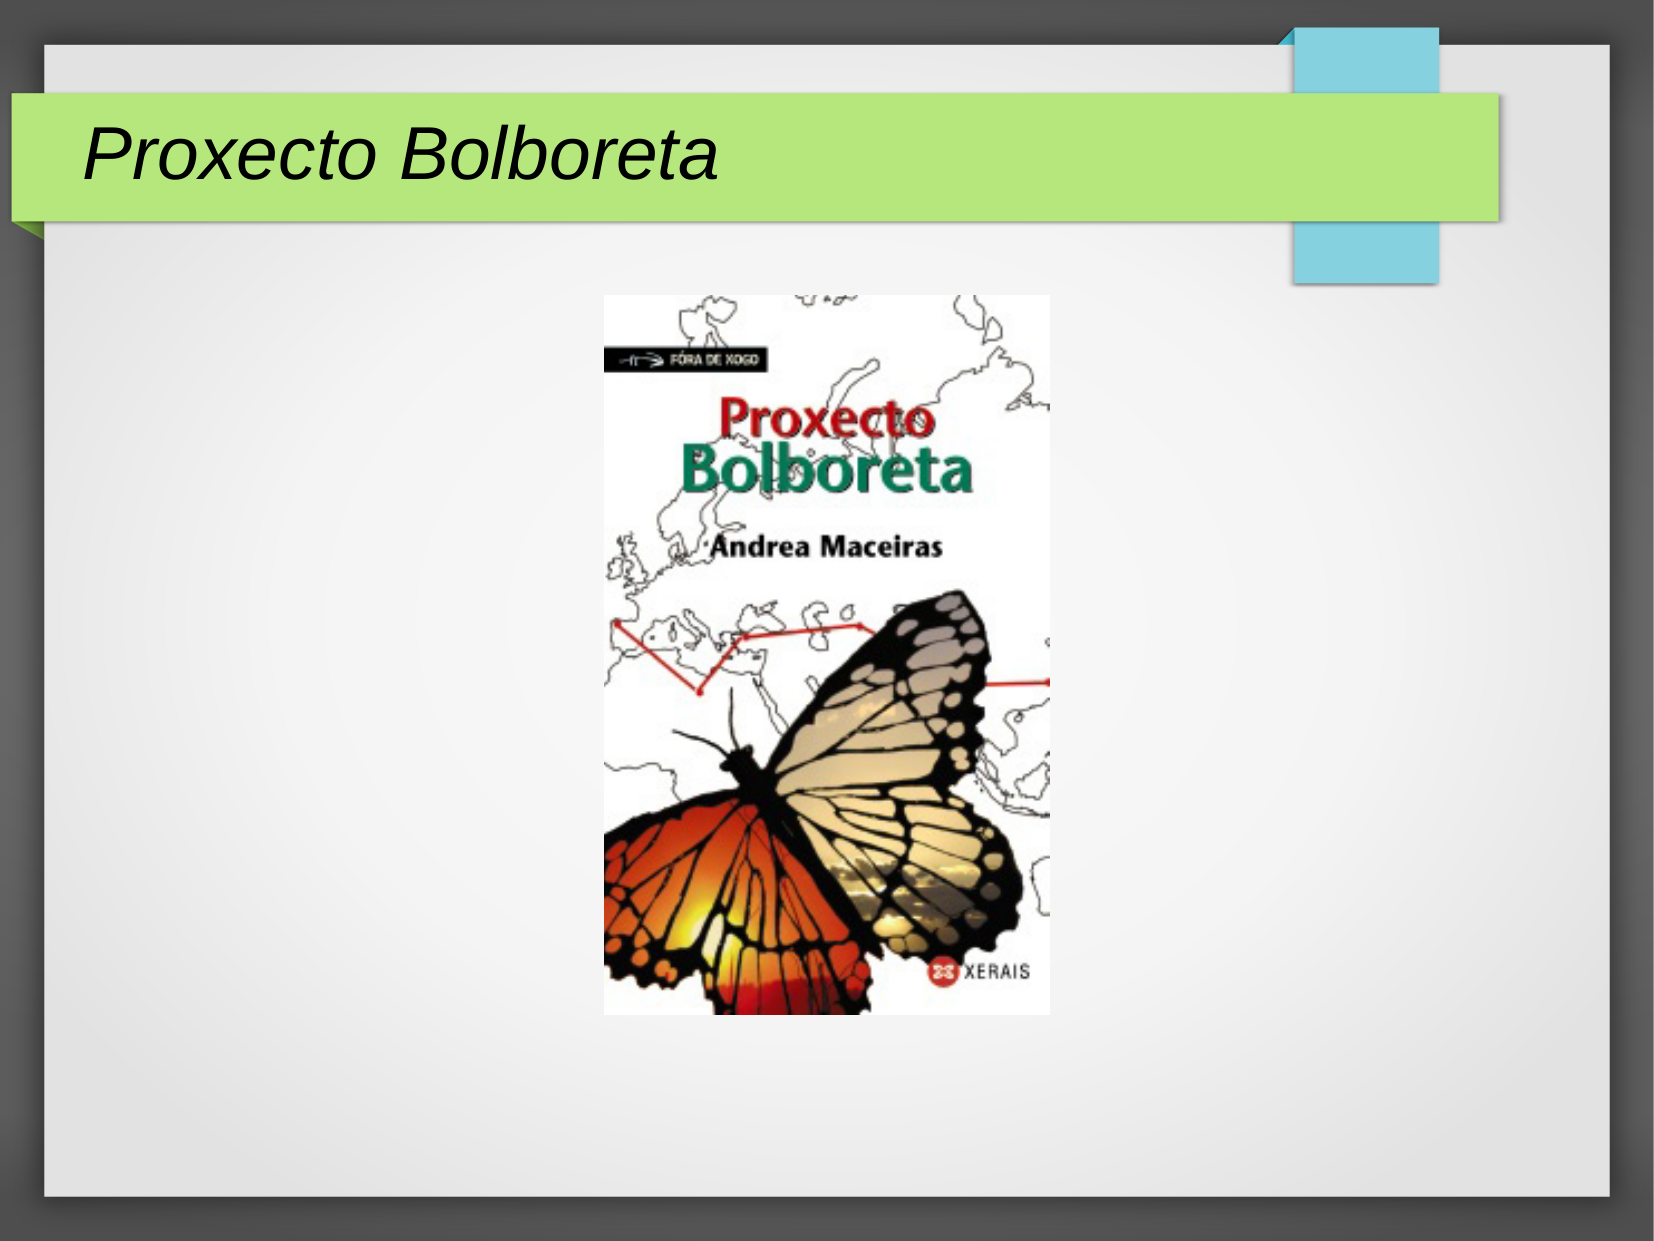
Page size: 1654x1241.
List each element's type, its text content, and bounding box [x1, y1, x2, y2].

picture [0, 0, 1654, 1241]
title Proxecto Bolboreta [82, 94, 1264, 213]
